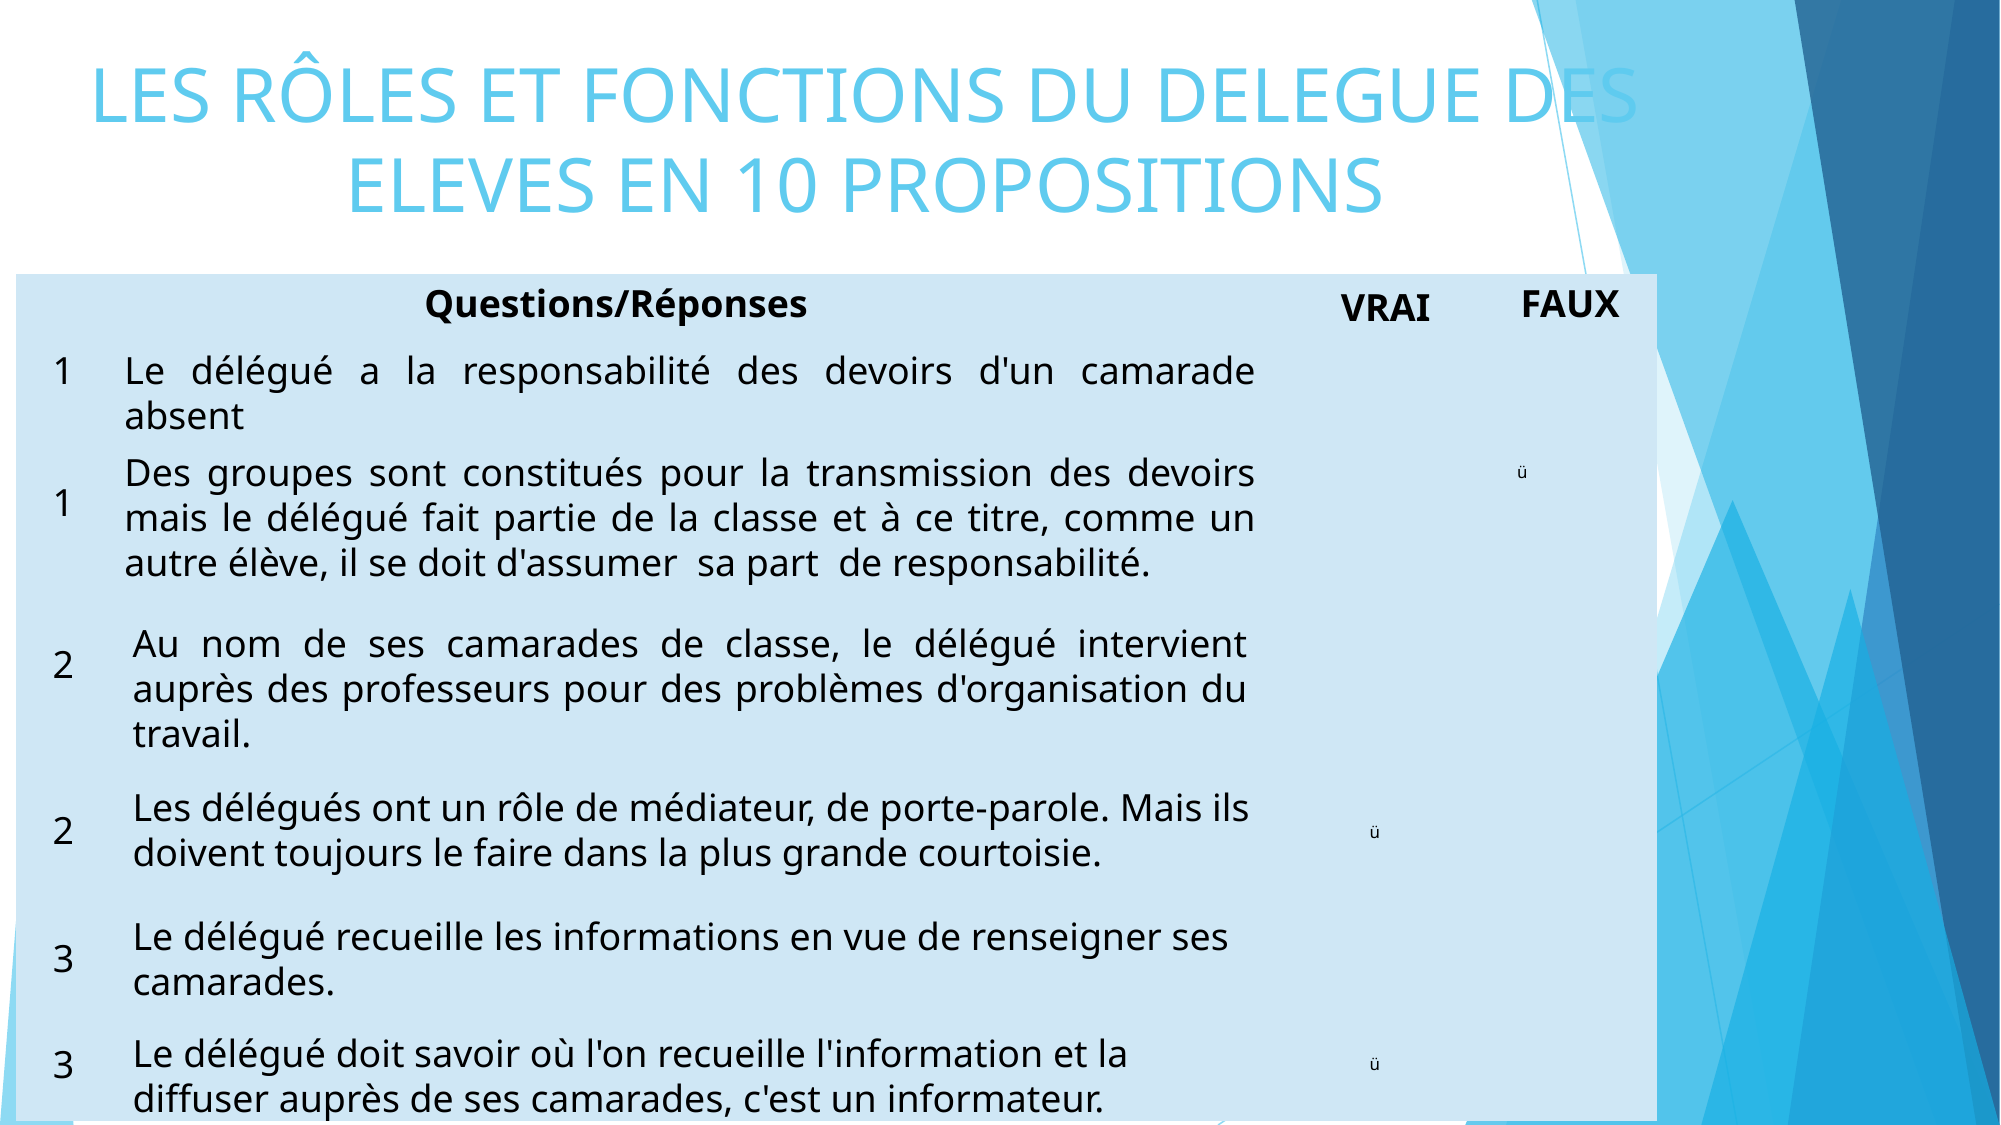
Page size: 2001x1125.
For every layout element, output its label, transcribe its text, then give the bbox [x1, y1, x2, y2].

table_cell [1305, 600, 1472, 768]
text_box 2 [38, 633, 110, 739]
text_box 3 [38, 1033, 91, 1125]
text_box Des groupes sont constitués pour la transmission des devoirs mais le délégué fait partie de la classe et à ce titre, comme un autre élève, il se doit d'assumer sa part de responsabilité. [109, 442, 1272, 592]
table_cell [112, 892, 117, 1016]
text_box FAUX [1476, 273, 1665, 333]
table_cell [112, 768, 1305, 892]
text_box 2 [38, 799, 110, 905]
text_box Questions/Réponses [409, 273, 1139, 333]
table_cell [16, 600, 112, 768]
table_cell [112, 1016, 117, 1121]
table_cell [1472, 892, 1657, 1016]
table_cell [91, 1016, 112, 1121]
text_box 3 [38, 927, 91, 1033]
text_box Le délégué doit savoir où l'on recueille l'information et la diffuser auprès de ses camarades, c'est un informateur. [117, 1022, 1280, 1125]
table_cell [16, 1016, 38, 1121]
text_box 1 [38, 339, 109, 400]
table_cell [1472, 345, 1657, 430]
table_cell [1272, 1016, 1305, 1121]
table_cell [16, 768, 112, 892]
table_cell [112, 430, 1305, 600]
table_cell [1305, 768, 1472, 892]
text_box Le délégué a la responsabilité des devoirs d'un camarade absent [109, 339, 1272, 442]
table_cell [1272, 892, 1305, 1016]
table_cell [16, 430, 112, 600]
table_cell [16, 892, 112, 1016]
table_cell [1305, 892, 1472, 1016]
table_header [1305, 274, 1472, 345]
table_cell [1472, 600, 1657, 768]
table_header [1477, 333, 1657, 345]
text_box 1 [38, 471, 109, 577]
table_cell [16, 345, 109, 430]
table_cell [1472, 768, 1657, 892]
text_box Au nom de ses camarades de classe, le délégué intervient auprès des professeurs pour des problèmes d'organisation du travail. [117, 613, 1264, 763]
text_box Les délégués ont un rôle de médiateur, de porte-parole. Mais ils doivent toujours le faire dans la plus grande courtoisie. [117, 776, 1272, 905]
text_box Le délégué recueille les informations en vue de renseigner ses camarades. [117, 905, 1272, 1022]
table_cell [1305, 430, 1472, 600]
table_cell [1472, 430, 1657, 600]
table_cell [1305, 1016, 1472, 1121]
table_cell [1272, 345, 1305, 430]
table_cell [1472, 1016, 1657, 1121]
title LES RÔLES ET FONCTIONS DU DELEGUE DES ELEVES EN 10 PROPOSITIONS [0, 40, 1731, 222]
table_cell [112, 600, 1305, 768]
text_box VRAI [1326, 276, 1477, 382]
table_header [16, 274, 1305, 345]
table_cell [1305, 345, 1472, 430]
